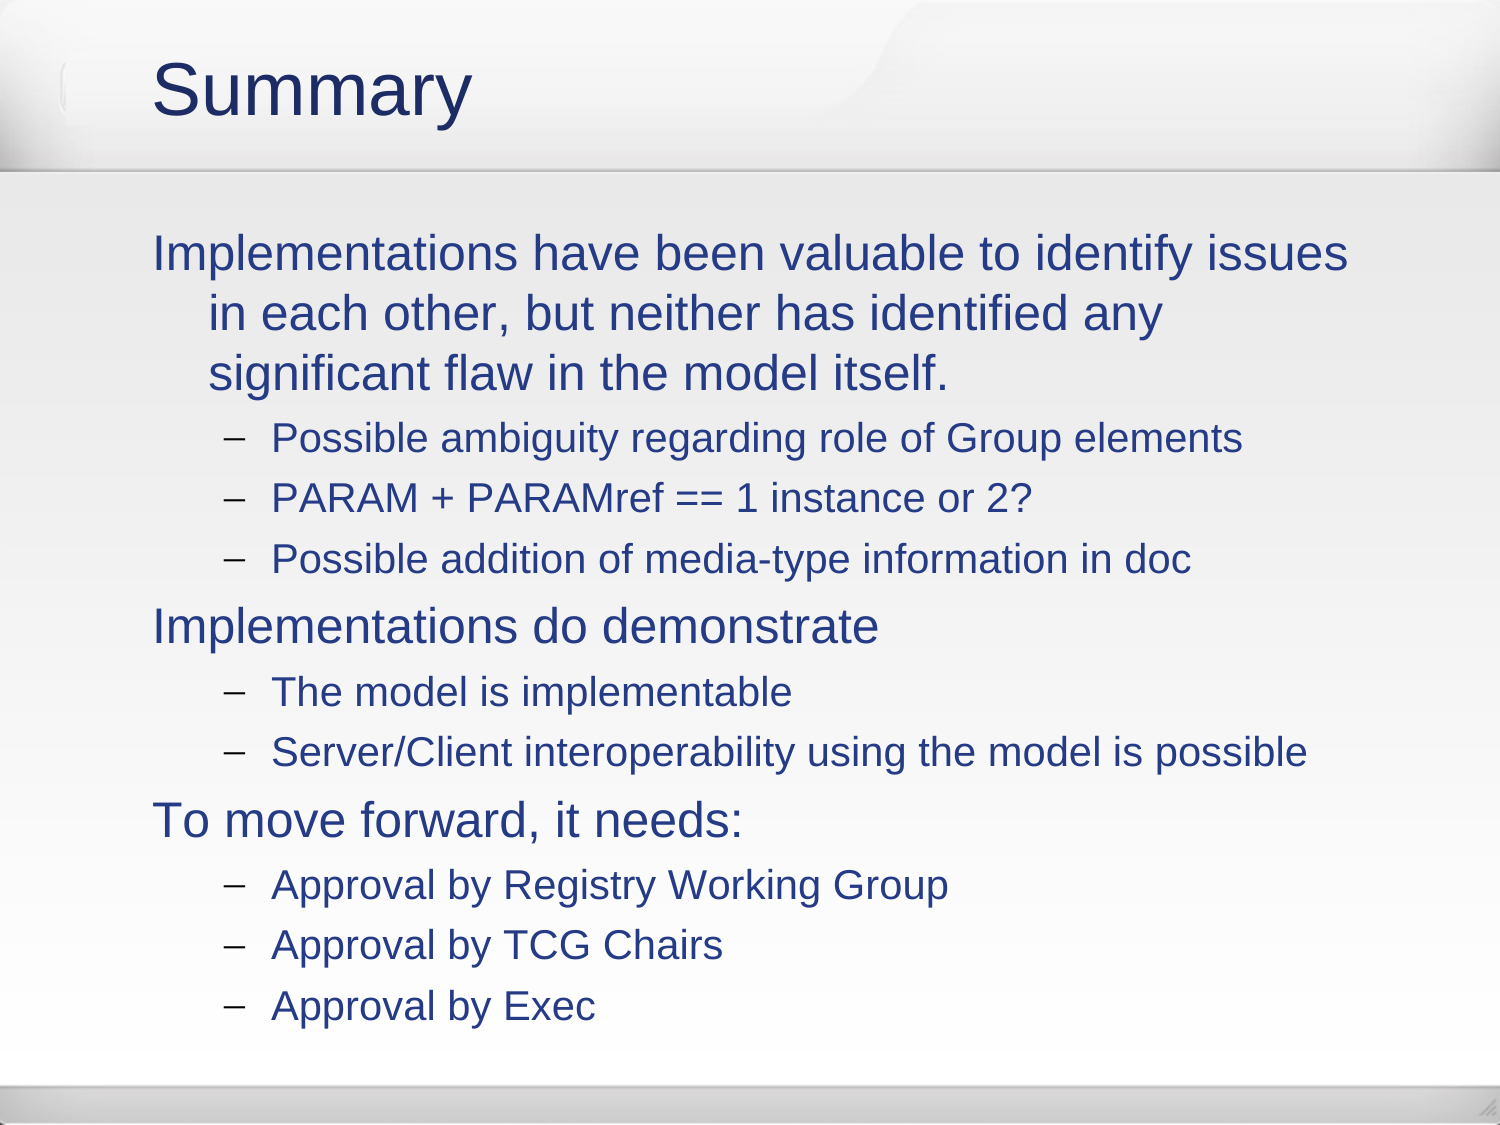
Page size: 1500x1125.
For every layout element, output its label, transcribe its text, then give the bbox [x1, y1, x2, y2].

picture [0, 0, 1500, 1125]
title Summary [137, 28, 1399, 139]
list Implementations have been valuable to identify issues in each other, but neither has identified any significant flaw in the model itself. Possible ambiguity regarding role of Group elements PARAM + PARAMref == 1 instance or 2? Possible addition of media-type information in doc Implementations do demonstrate The model is implementable Server/Client interoperability using the model is possible To move forward, it needs: Approval by Registry Working Group Approval by TCG Chairs Approval by Exec [137, 212, 1406, 1066]
